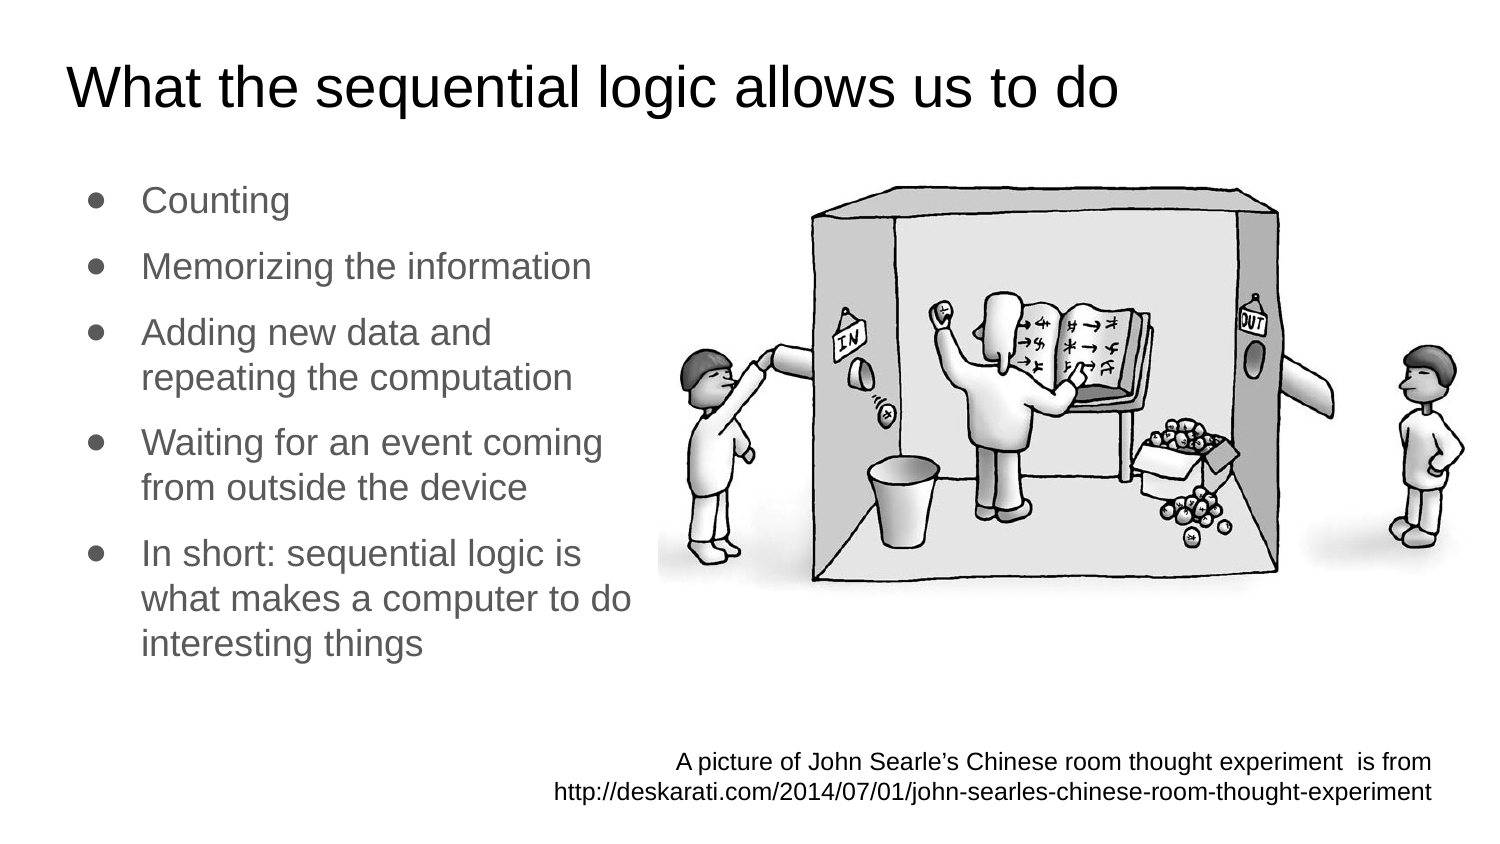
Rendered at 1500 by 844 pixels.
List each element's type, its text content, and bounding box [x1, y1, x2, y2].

picture [658, 160, 1485, 608]
text_box A picture of John Searle’s Chinese room thought experiment is from http://deskarati.com/2014/07/01/john-searles-chinese-room-thought-experiment [521, 730, 1449, 817]
title What the sequential logic allows us to do [51, 34, 1449, 129]
list Counting Memorizing the information Adding new data and repeating the computation Waiting for an event coming from outside the device In short: sequential logic is what makes a computer to do interesting things [51, 160, 659, 817]
